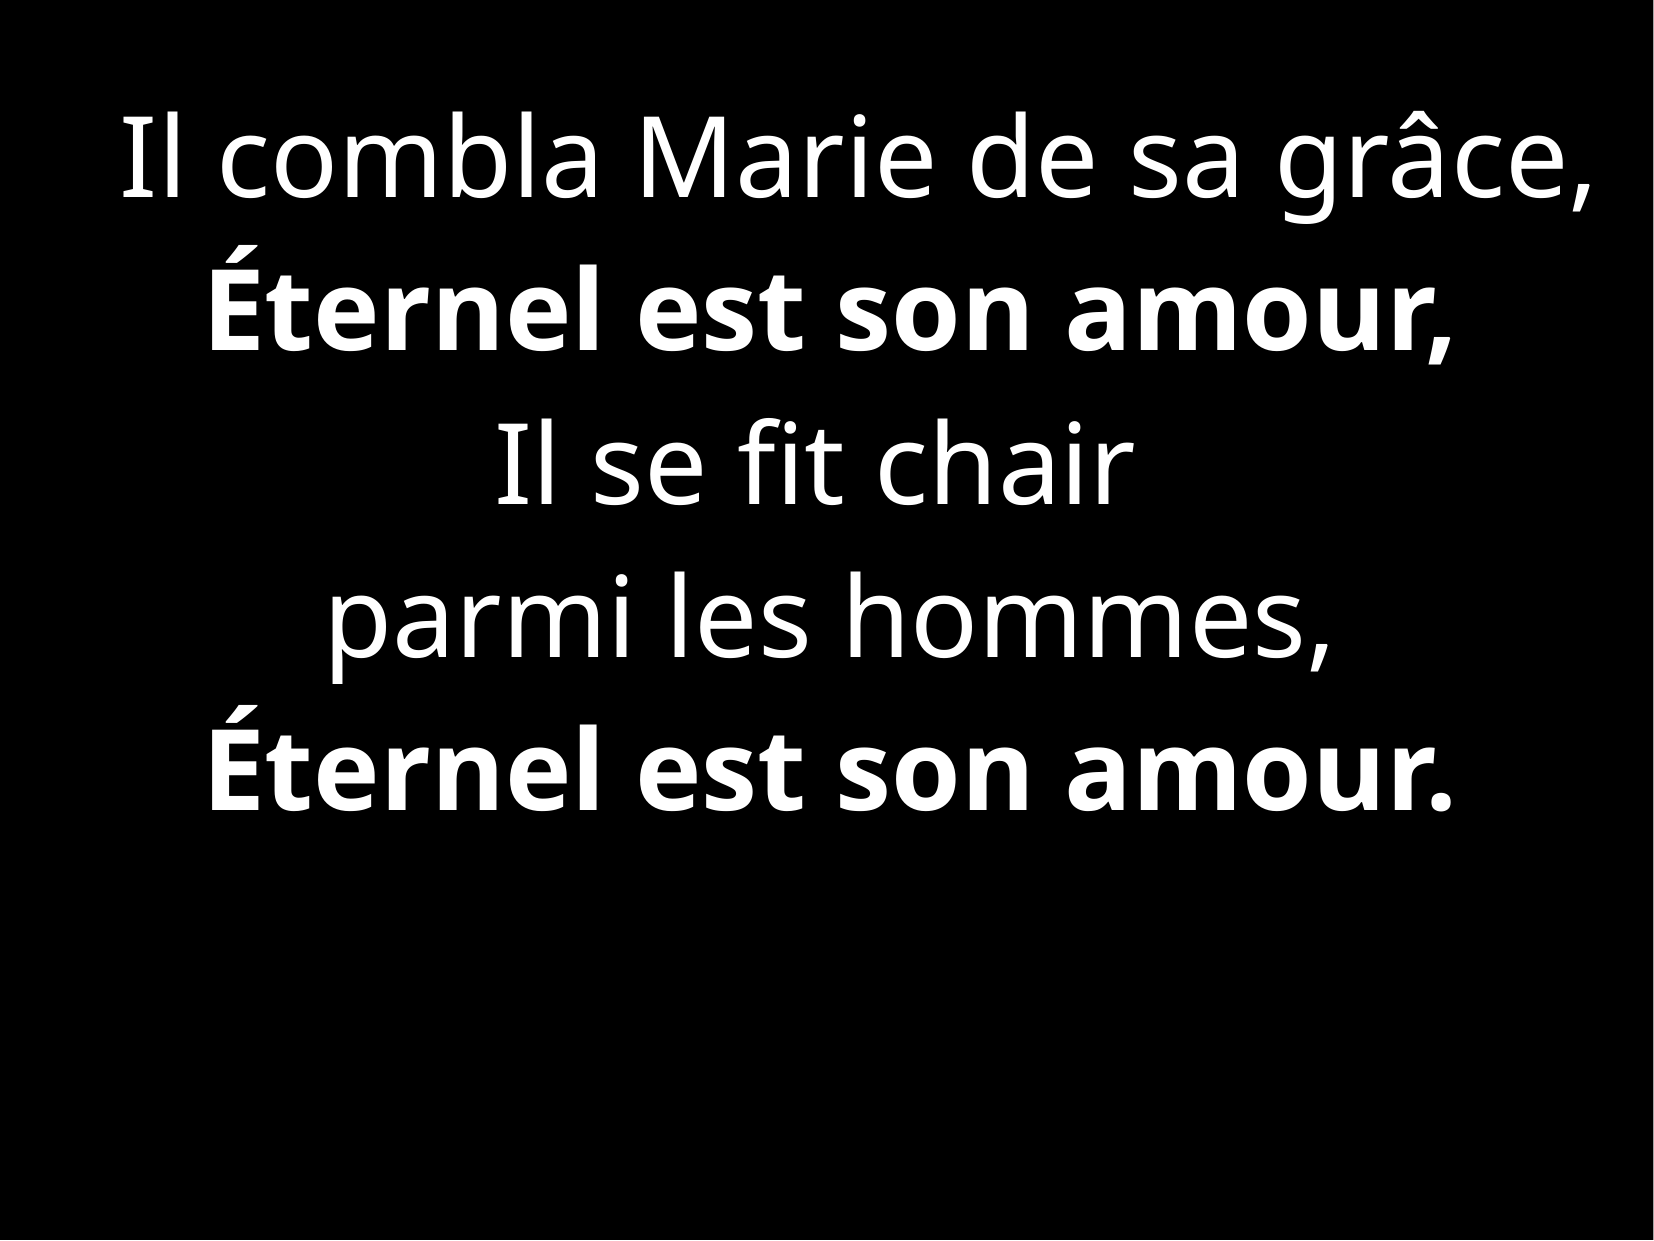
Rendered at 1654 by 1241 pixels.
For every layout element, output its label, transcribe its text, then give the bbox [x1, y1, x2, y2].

subtitle Il combla Marie de sa grâce, Éternel est son amour, Il se fit chair parmi les hommes, Éternel est son amour. [21, 0, 1640, 1241]
